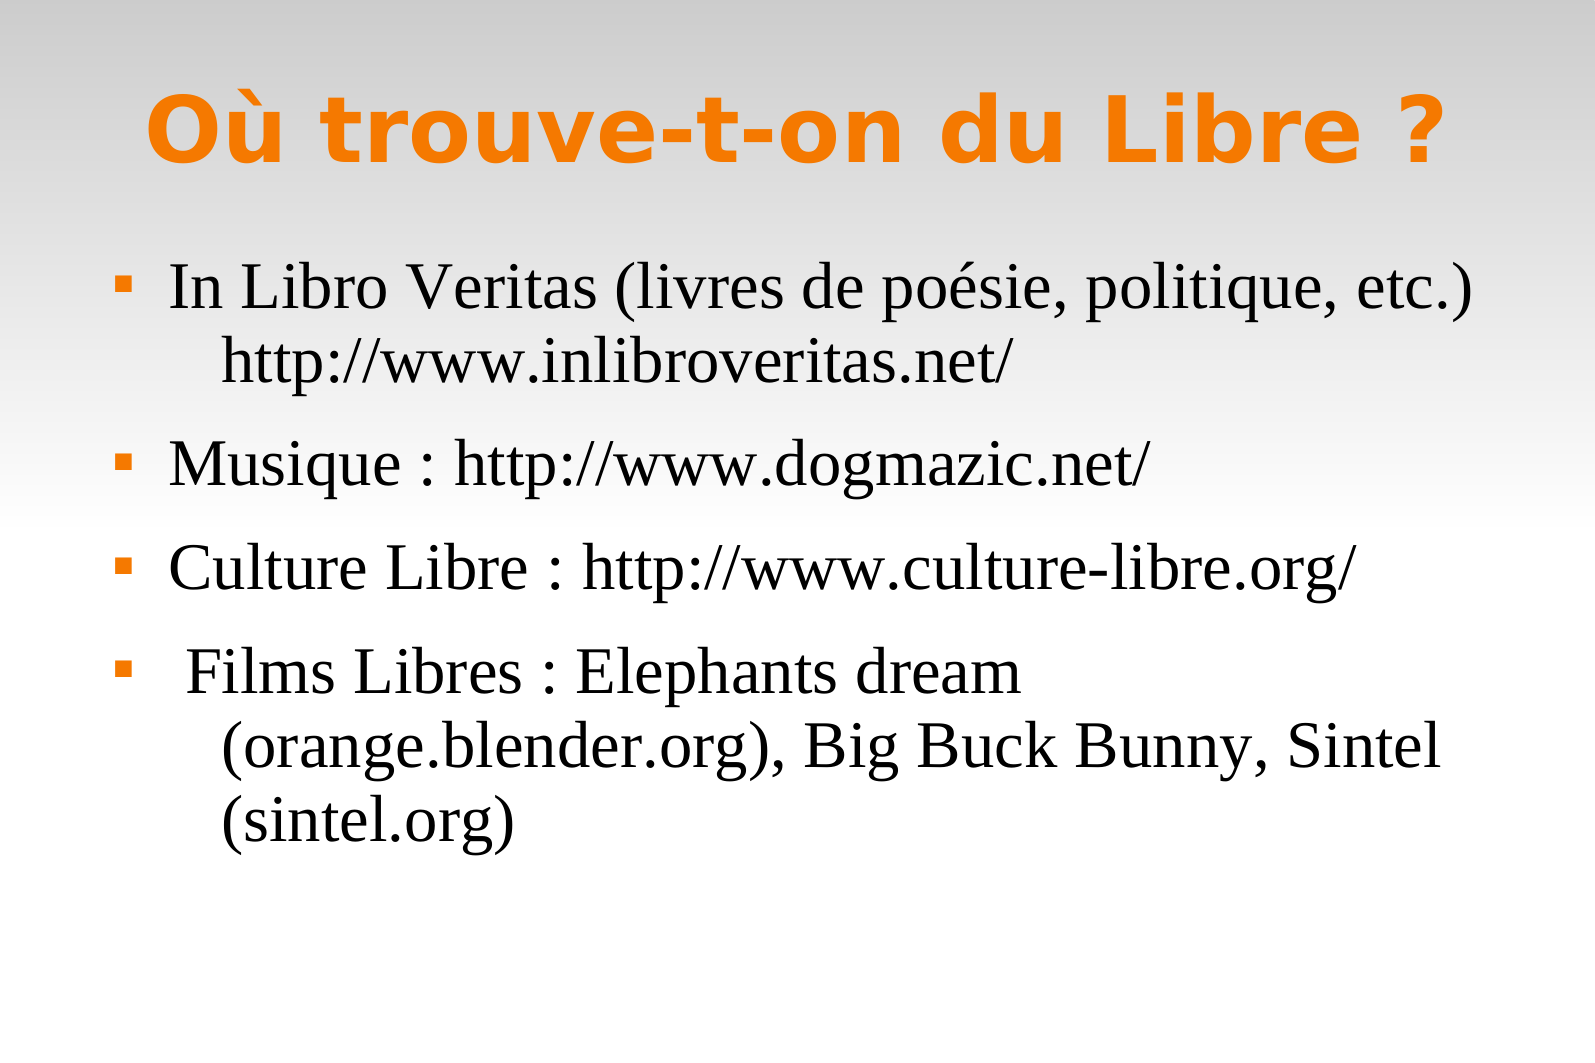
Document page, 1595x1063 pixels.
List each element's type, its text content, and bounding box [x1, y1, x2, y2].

title Où trouve-t-on du Libre ? [79, 49, 1515, 213]
list In Libro Veritas (livres de poésie, politique, etc.) http://www.inlibroveritas.net/ Musique : http://www.dogmazic.net/ Culture Libre : http://www.culture-libre.org/ Films Libres : Elephants dream (orange.blender.org), Big Buck Bunny, Sintel (sintel.org) [79, 248, 1515, 936]
